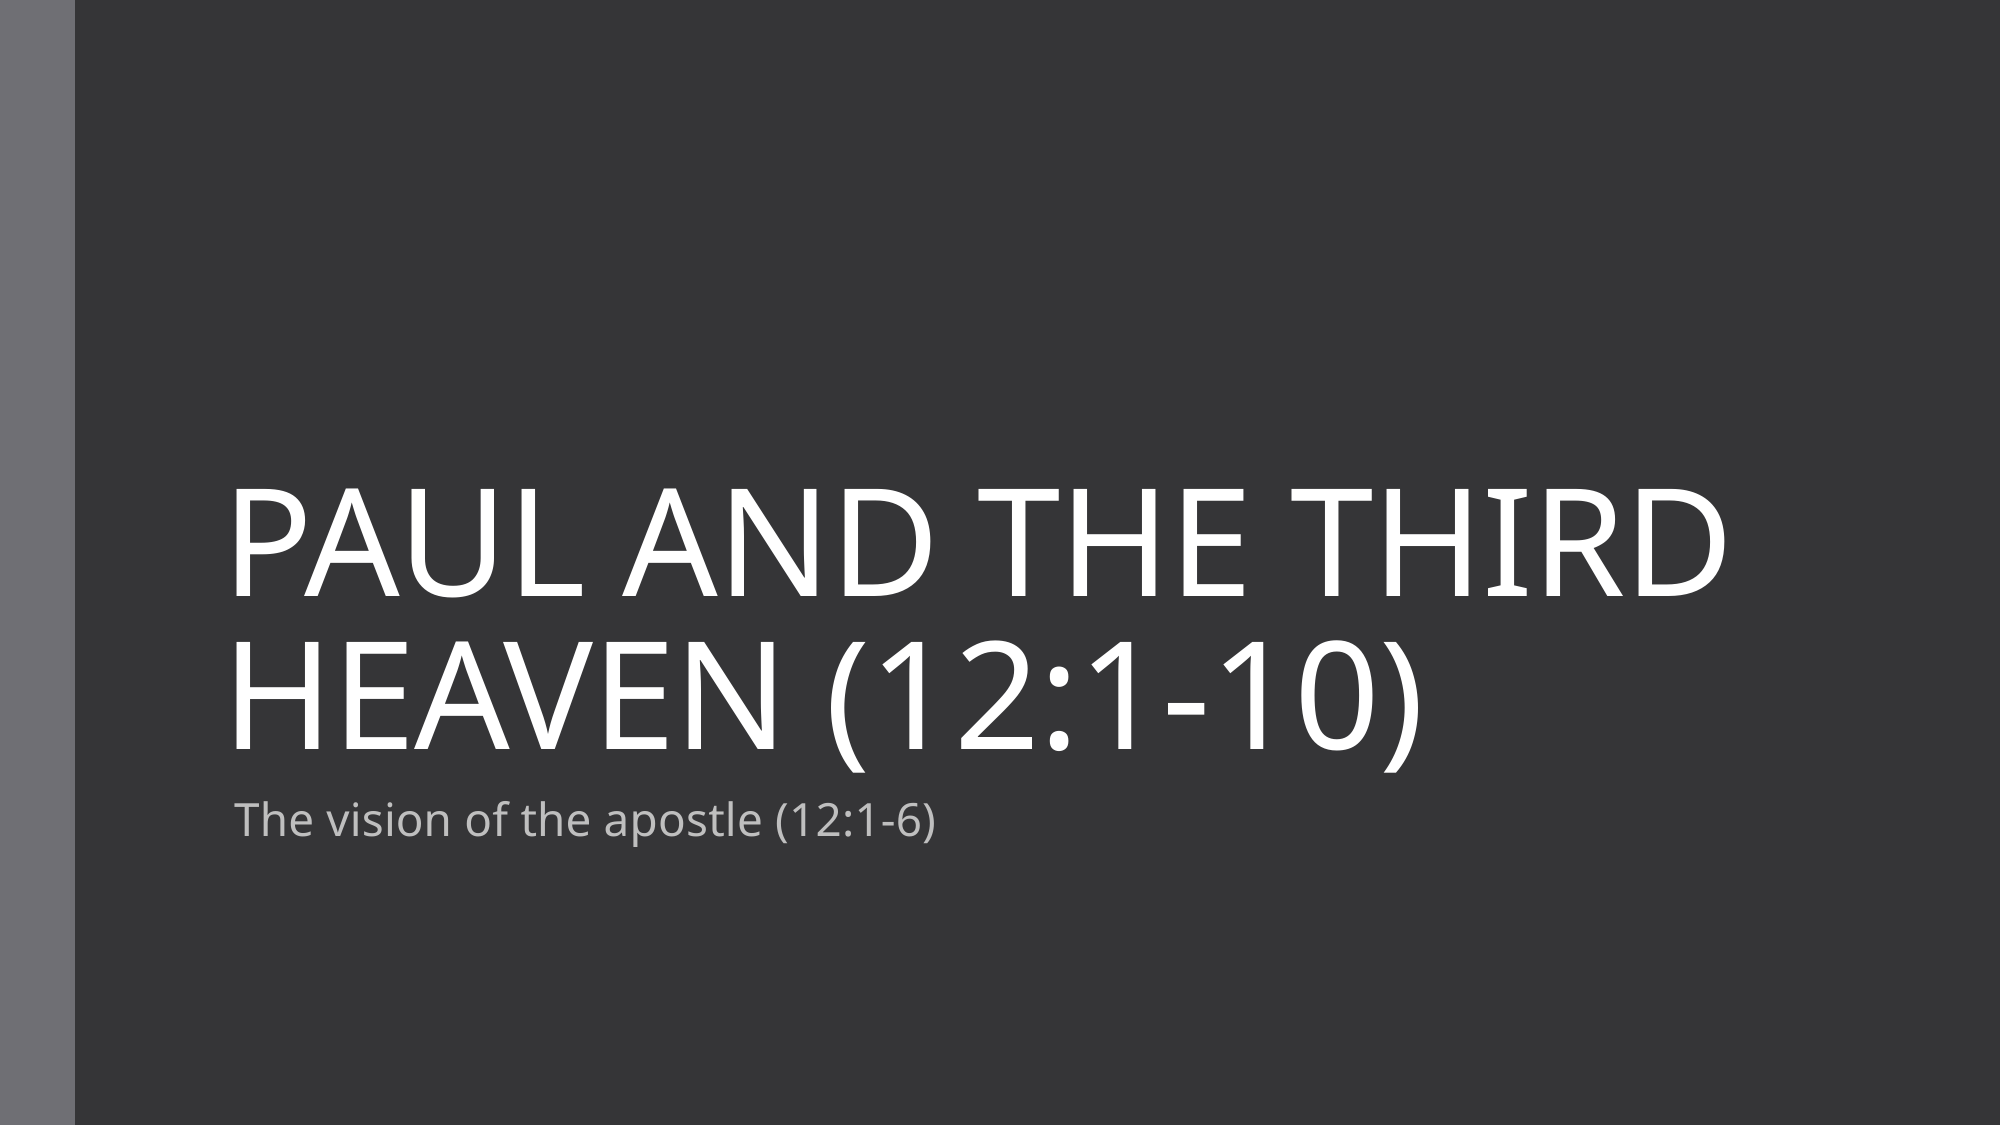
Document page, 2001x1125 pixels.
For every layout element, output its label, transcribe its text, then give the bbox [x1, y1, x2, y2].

title PAUL AND THE THIRD HEAVEN (12:1-10) [206, 124, 1752, 787]
subtitle The vision of the apostle (12:1-6) [206, 787, 1752, 1066]
